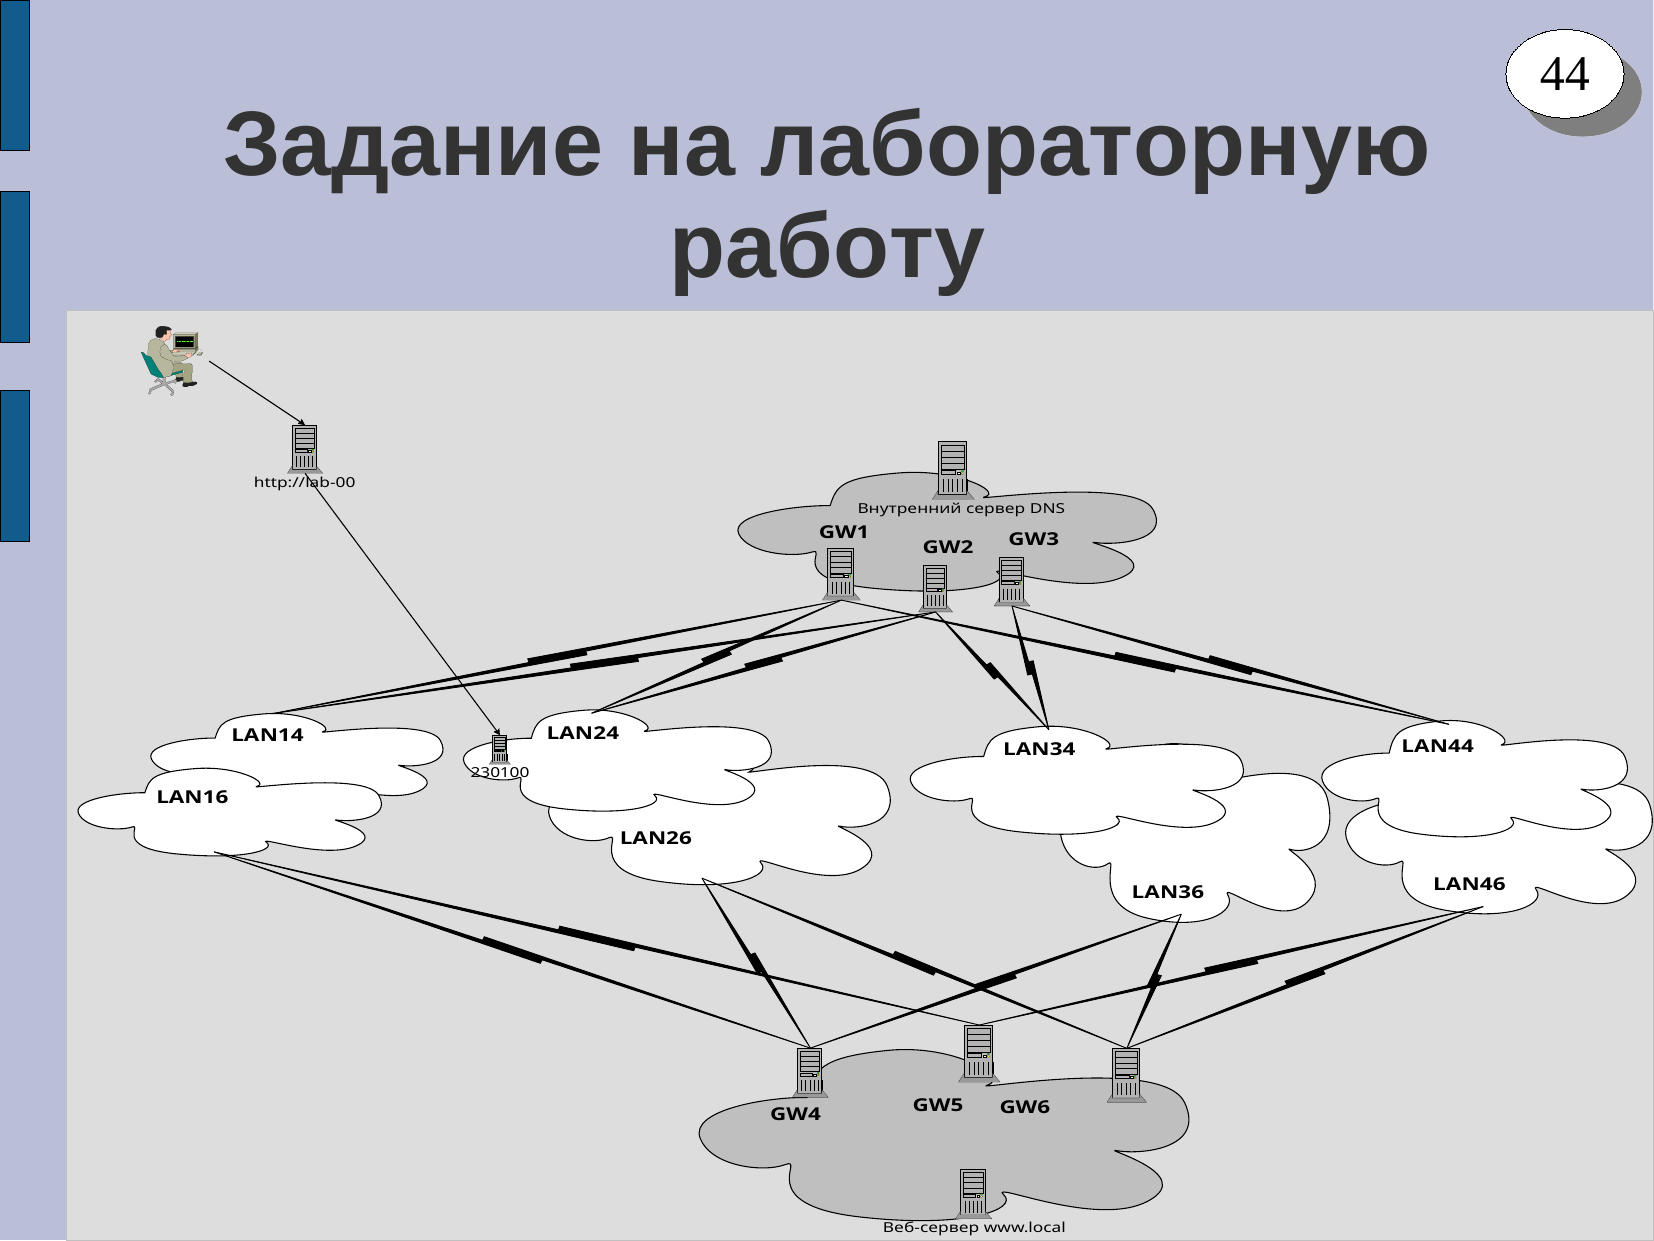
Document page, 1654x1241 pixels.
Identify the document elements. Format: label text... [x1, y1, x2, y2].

picture [76, 324, 1654, 1241]
text_box 44 [1505, 29, 1625, 119]
title Задание на лабораторную работу [121, 91, 1534, 299]
